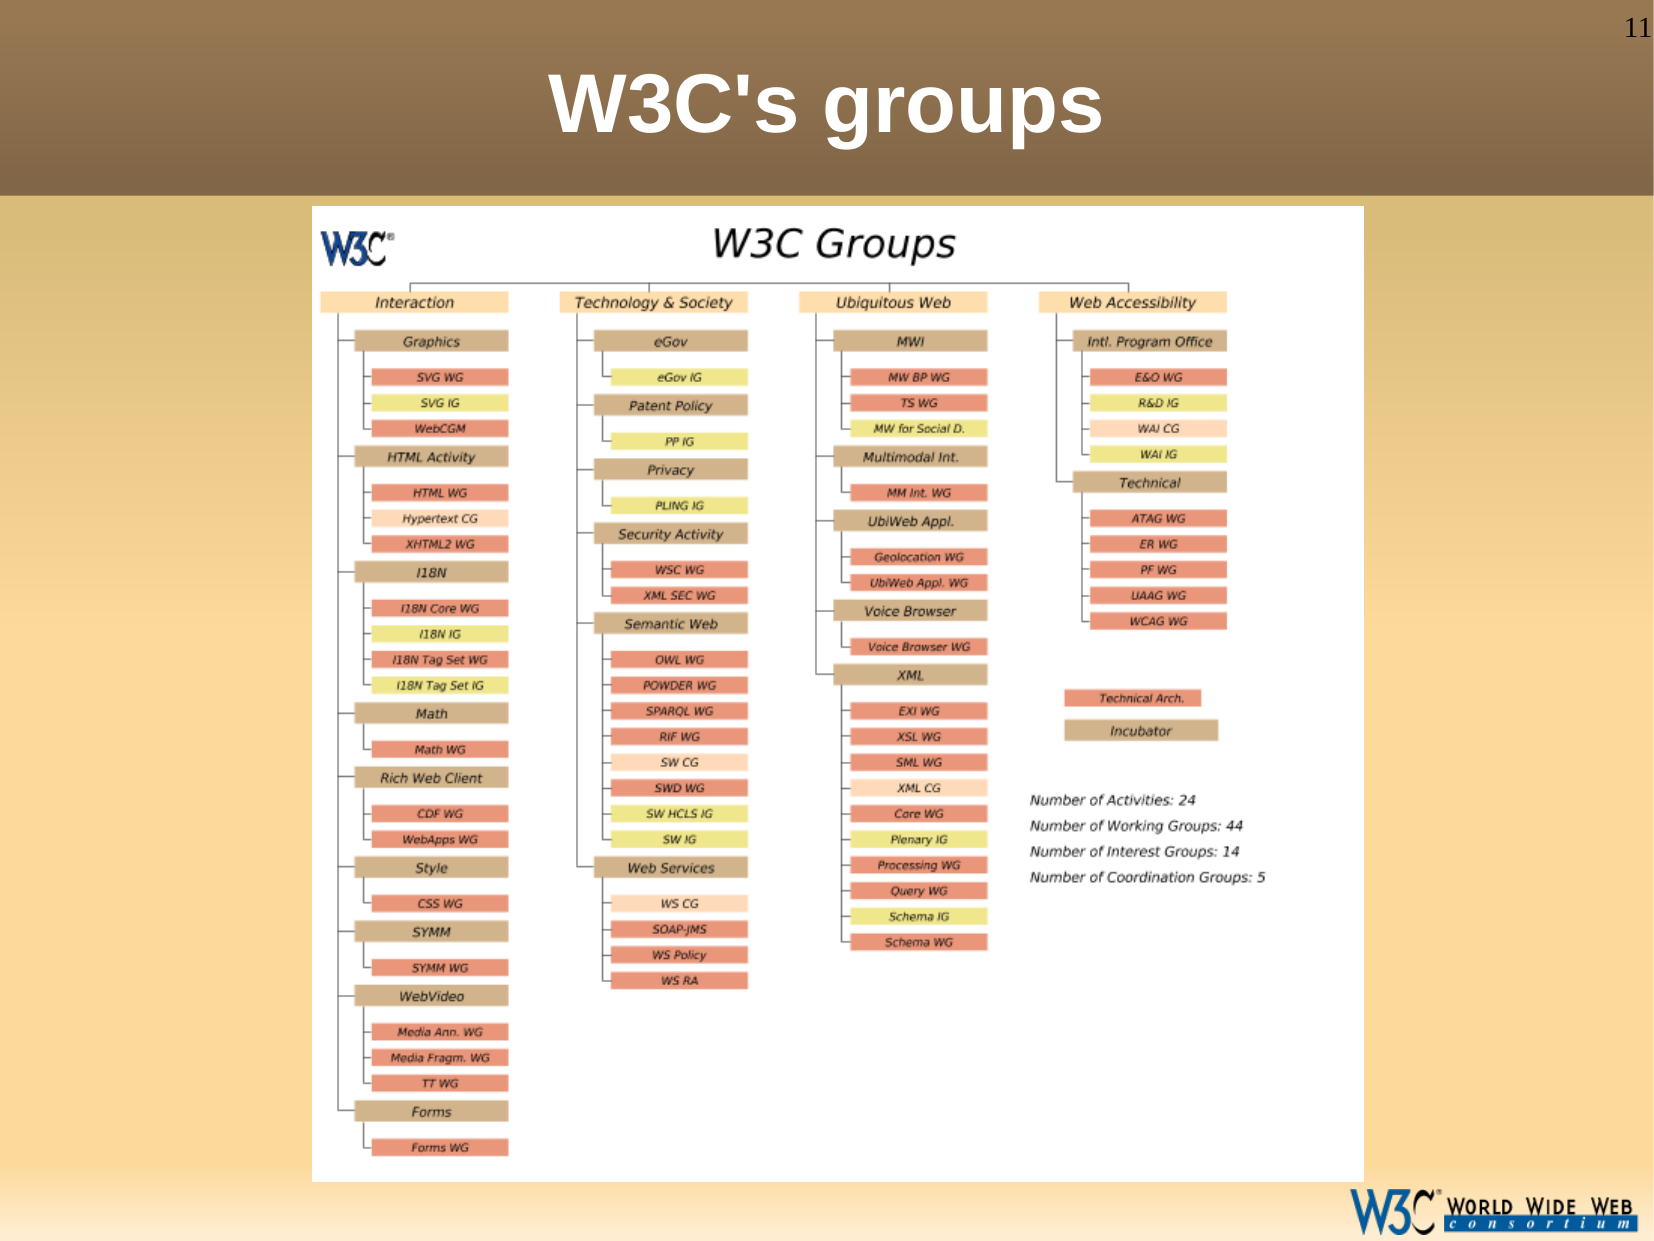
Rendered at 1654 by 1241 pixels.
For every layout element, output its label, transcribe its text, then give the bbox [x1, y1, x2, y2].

picture [0, 208, 1654, 1241]
title W3C's groups [0, 0, 1654, 208]
